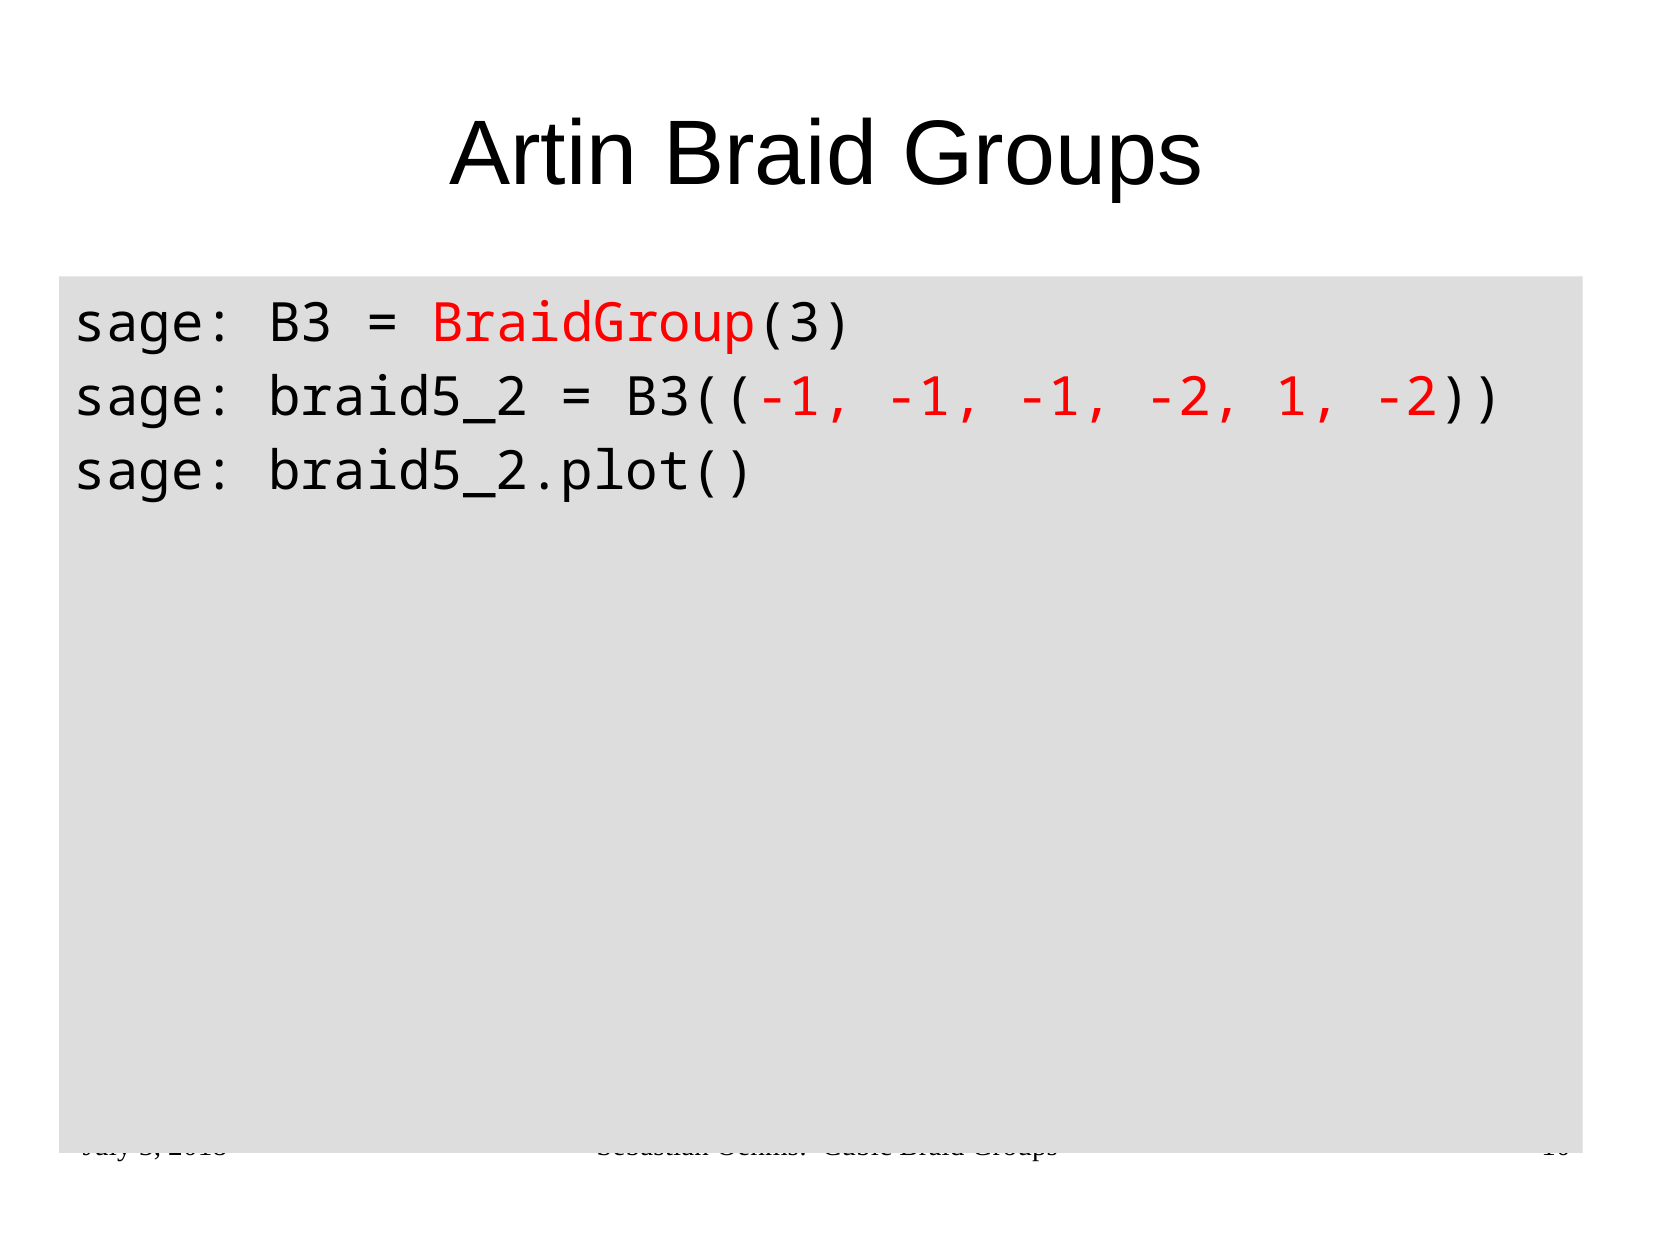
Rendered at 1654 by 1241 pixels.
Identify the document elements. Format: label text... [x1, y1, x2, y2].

text_box sage: B3 = BraidGroup(3) sage: braid5_2 = B3((-1, -1, -1, -2, 1, -2)) sage: braid5_2.plot() [59, 276, 1583, 1153]
title Artin Braid Groups [82, 49, 1571, 257]
